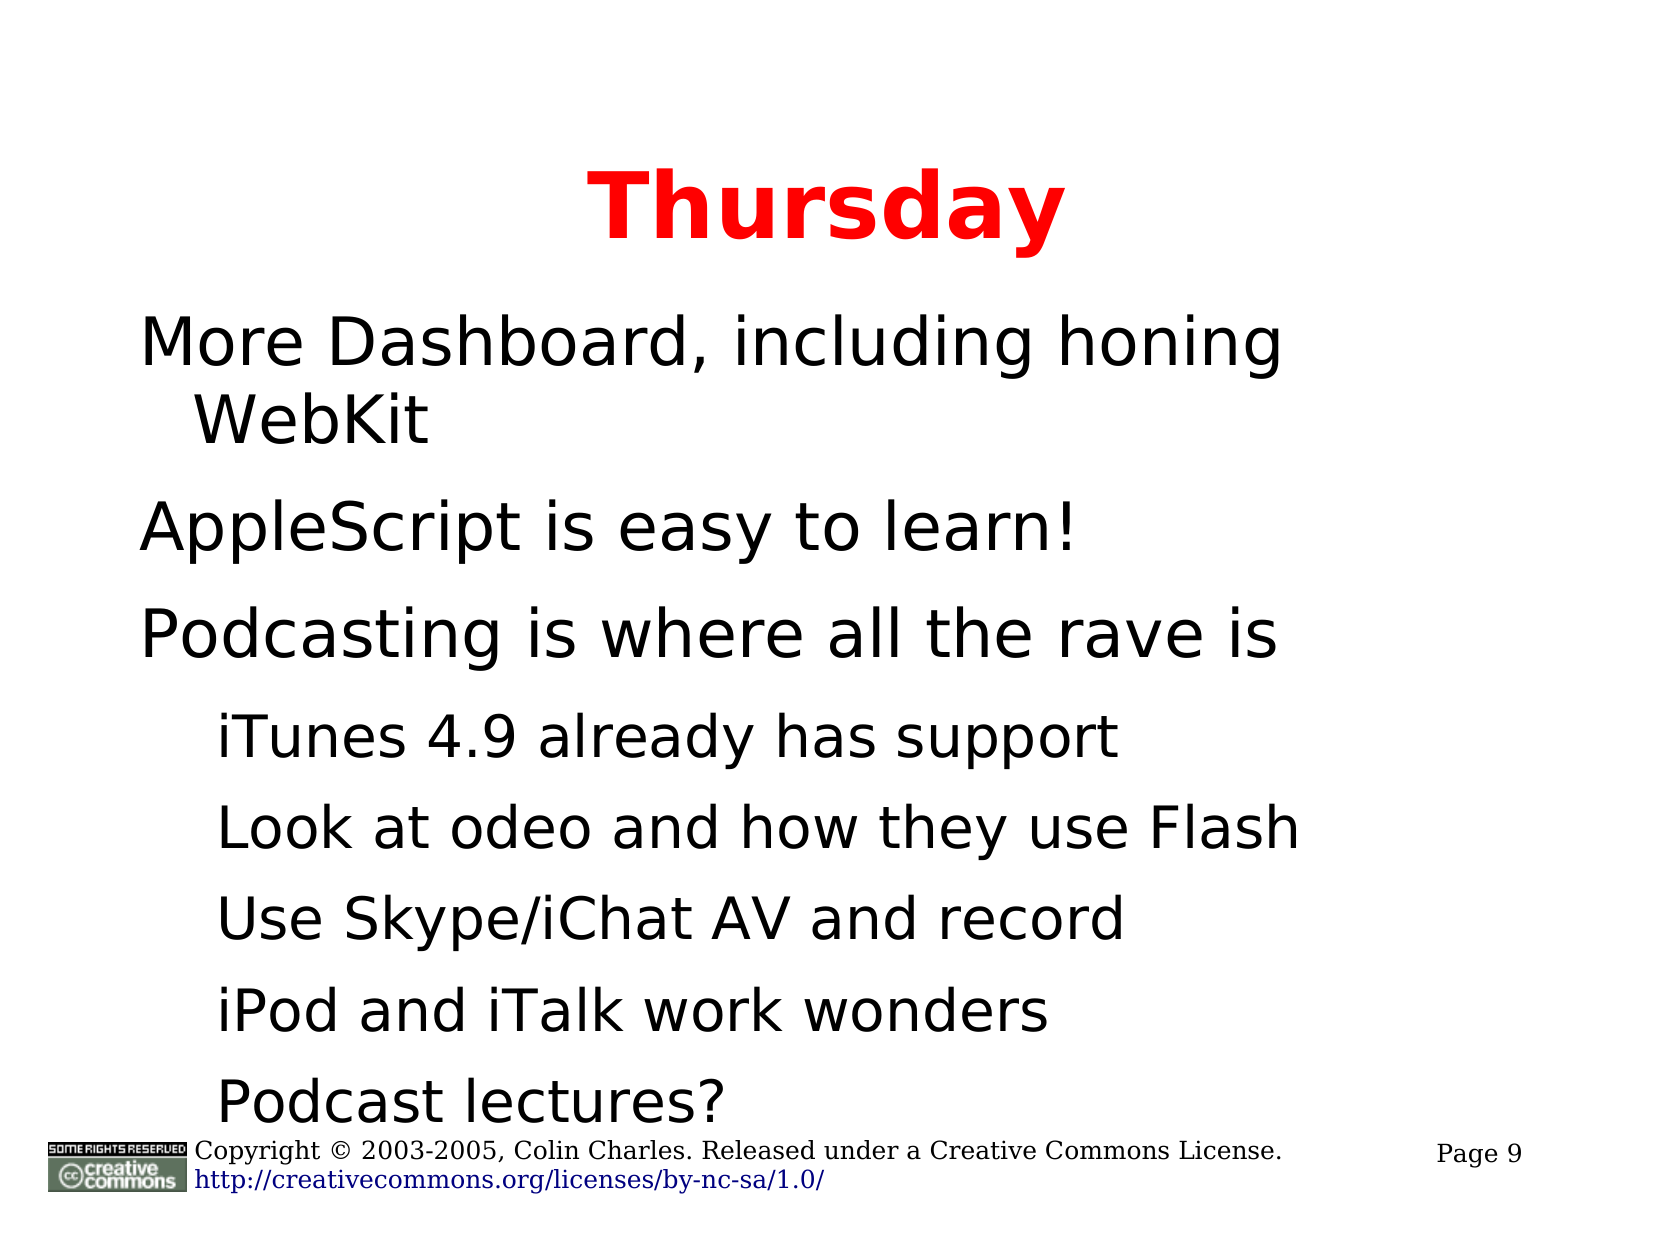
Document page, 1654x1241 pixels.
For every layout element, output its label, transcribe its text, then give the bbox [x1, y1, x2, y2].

title Thursday [121, 102, 1534, 303]
list More Dashboard, including honing WebKit AppleScript is easy to learn! Podcasting is where all the rave is iTunes 4.9 already has support Look at odeo and how they use Flash Use Skype/iChat AV and record iPod and iTalk work wonders Podcast lectures? [121, 303, 1534, 1137]
picture [48, 1142, 187, 1192]
